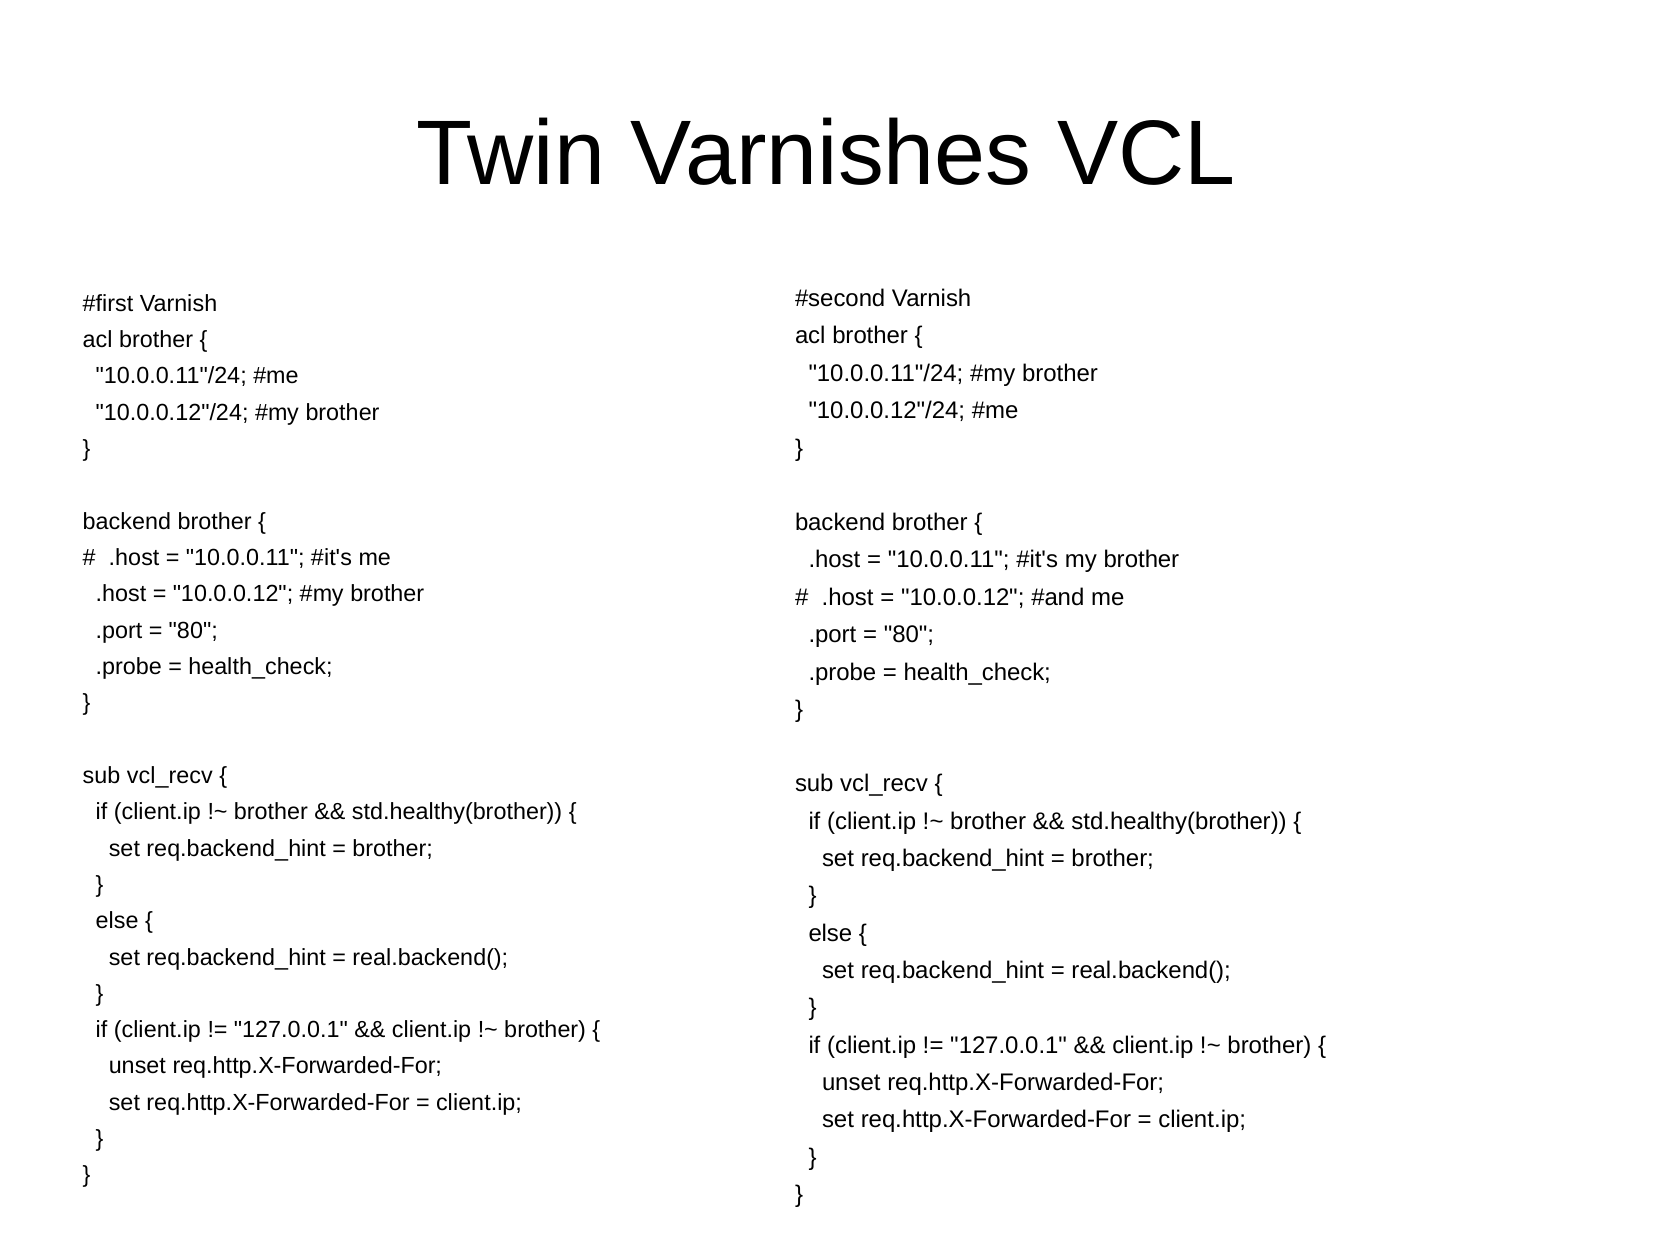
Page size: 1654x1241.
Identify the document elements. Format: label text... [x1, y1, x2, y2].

title Twin Varnishes VCL [82, 49, 1571, 257]
list #first Varnish acl brother { "10.0.0.11"/24; #me "10.0.0.12"/24; #my brother } backend brother { # .host = "10.0.0.11"; #it's me .host = "10.0.0.12"; #my brother .port = "80"; .probe = health_check; } sub vcl_recv { if (client.ip !~ brother && std.healthy(brother)) { set req.backend_hint = brother; } else { set req.backend_hint = real.backend(); } if (client.ip != "127.0.0.1" && client.ip !~ brother) { unset req.http.X-Forwarded-For; set req.http.X-Forwarded-For = client.ip; } } [82, 290, 766, 1201]
list #second Varnish acl brother { "10.0.0.11"/24; #my brother "10.0.0.12"/24; #me } backend brother { .host = "10.0.0.11"; #it's my brother # .host = "10.0.0.12"; #and me .port = "80"; .probe = health_check; } sub vcl_recv { if (client.ip !~ brother && std.healthy(brother)) { set req.backend_hint = brother; } else { set req.backend_hint = real.backend(); } if (client.ip != "127.0.0.1" && client.ip !~ brother) { unset req.http.X-Forwarded-For; set req.http.X-Forwarded-For = client.ip; } } [795, 285, 1591, 1216]
